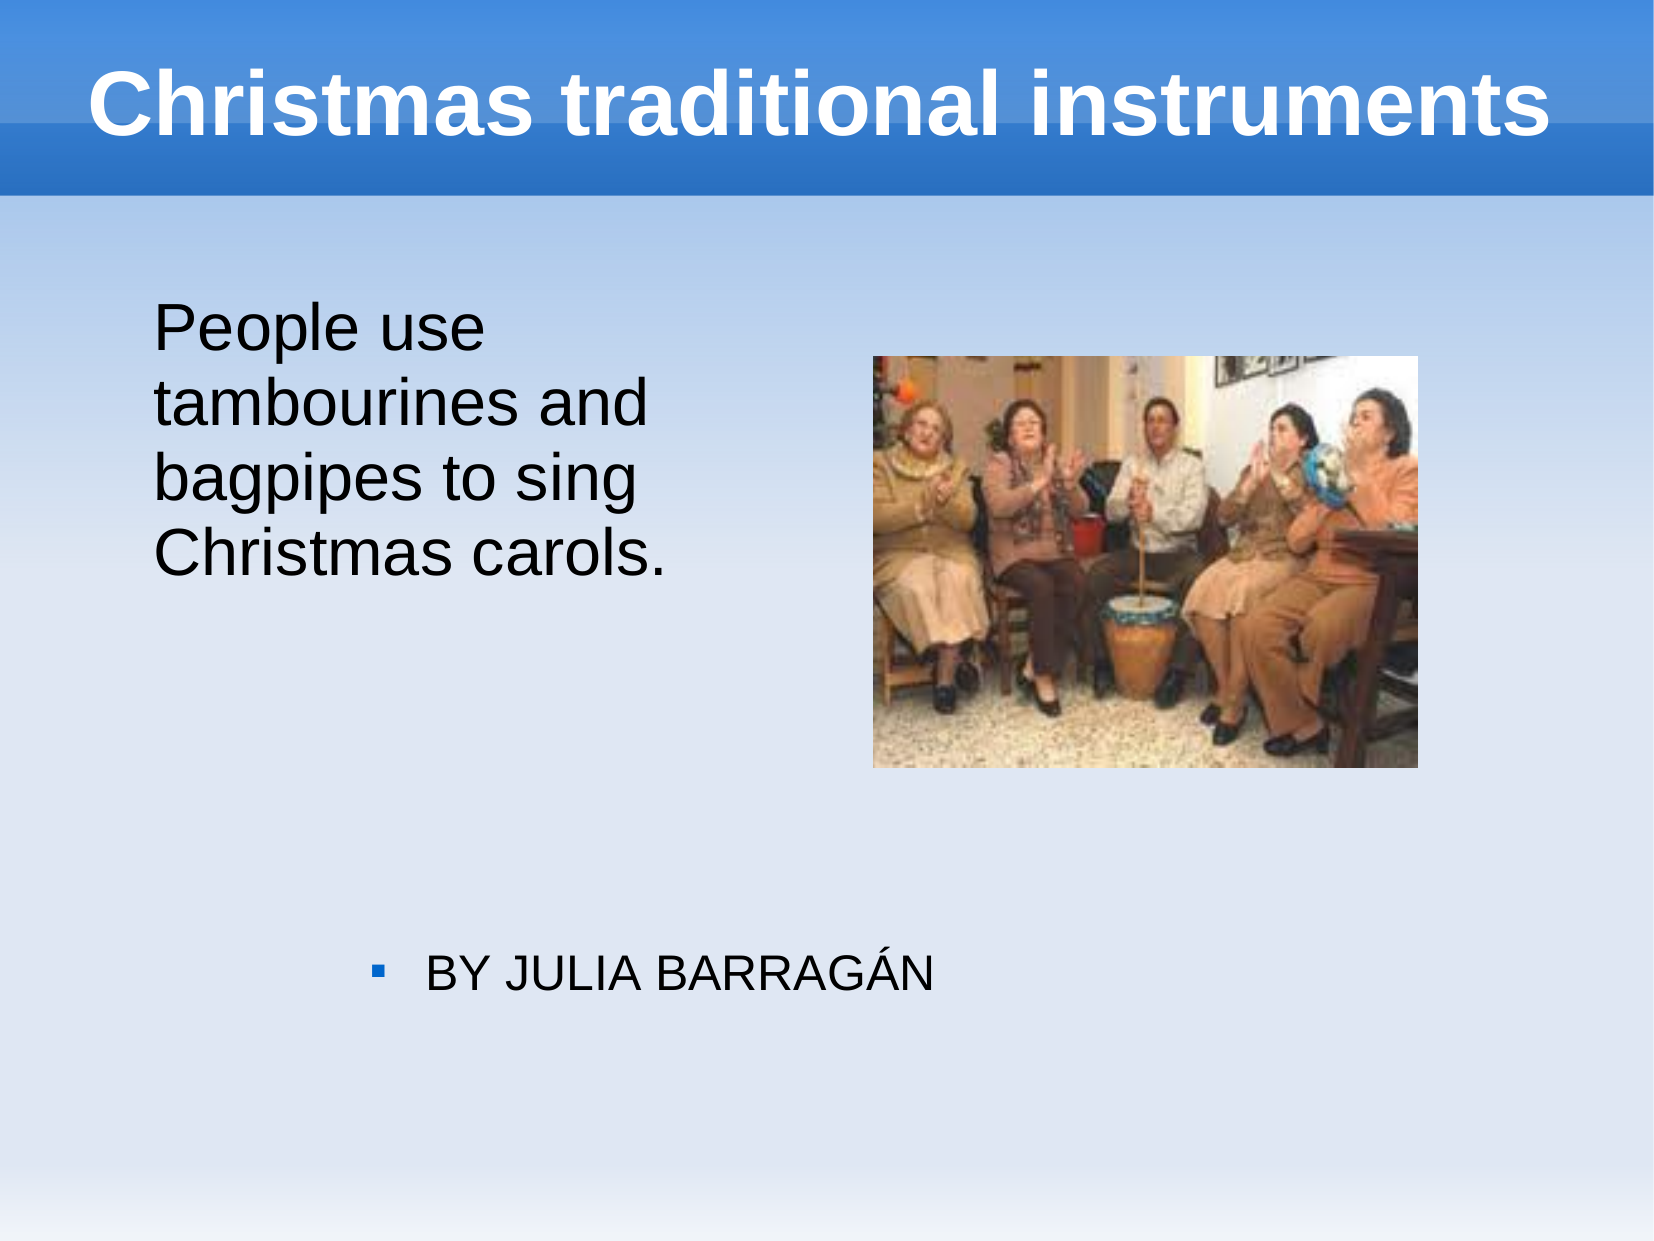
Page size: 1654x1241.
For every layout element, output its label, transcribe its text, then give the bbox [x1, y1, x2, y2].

list People use tambourines and bagpipes to sing Christmas carols. [82, 290, 809, 1109]
picture [0, 0, 1654, 1241]
title Christmas traditional instruments [76, 0, 1565, 208]
list BY JULIA BARRAGÁN [354, 944, 1654, 1241]
